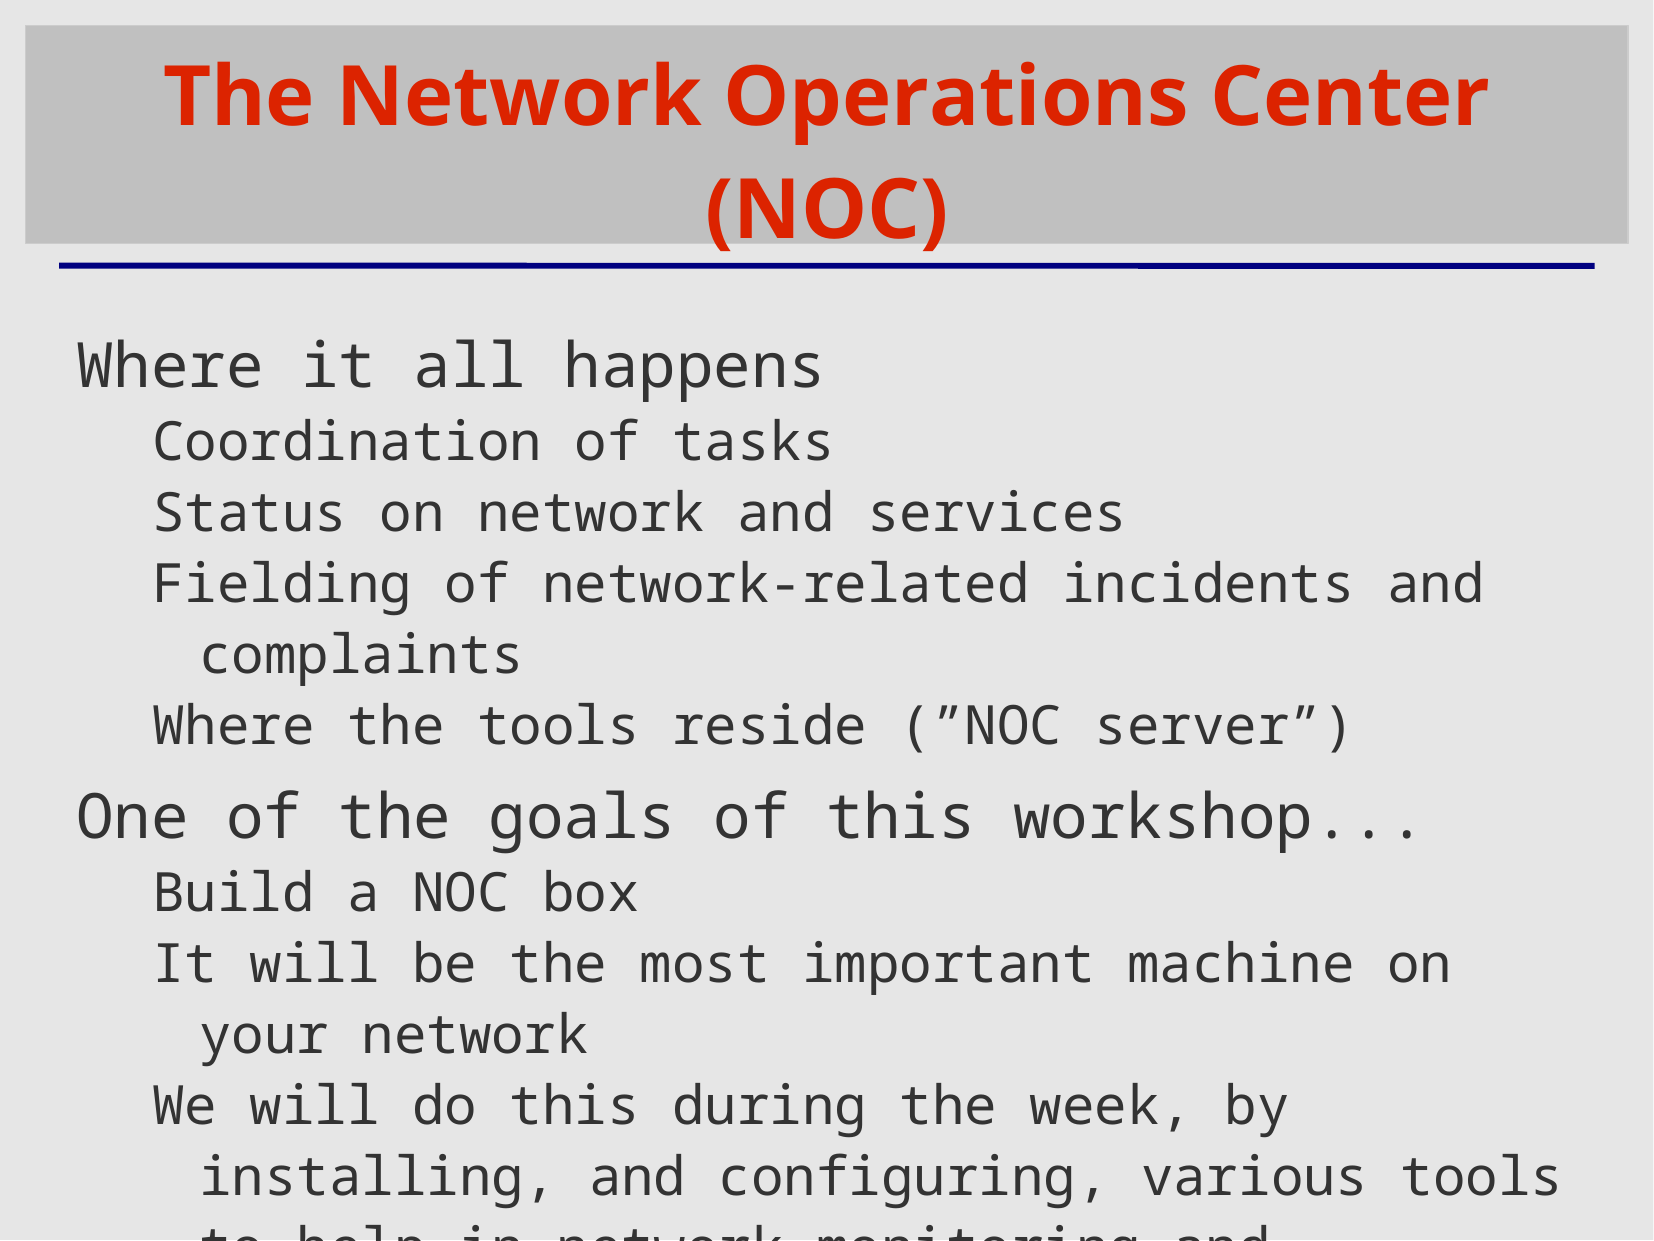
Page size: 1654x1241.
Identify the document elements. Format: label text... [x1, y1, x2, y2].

list Where it all happens Coordination of tasks Status on network and services Fielding of network-related incidents and complaints Where the tools reside (”NOC server”)‏ One of the goals of this workshop... Build a NOC box It will be the most important machine on your network We will do this during the week, by installing, and configuring, various tools to help in network monitoring and management. [59, 322, 1595, 1230]
title The Network Operations Center (NOC)‏ [121, 46, 1534, 254]
